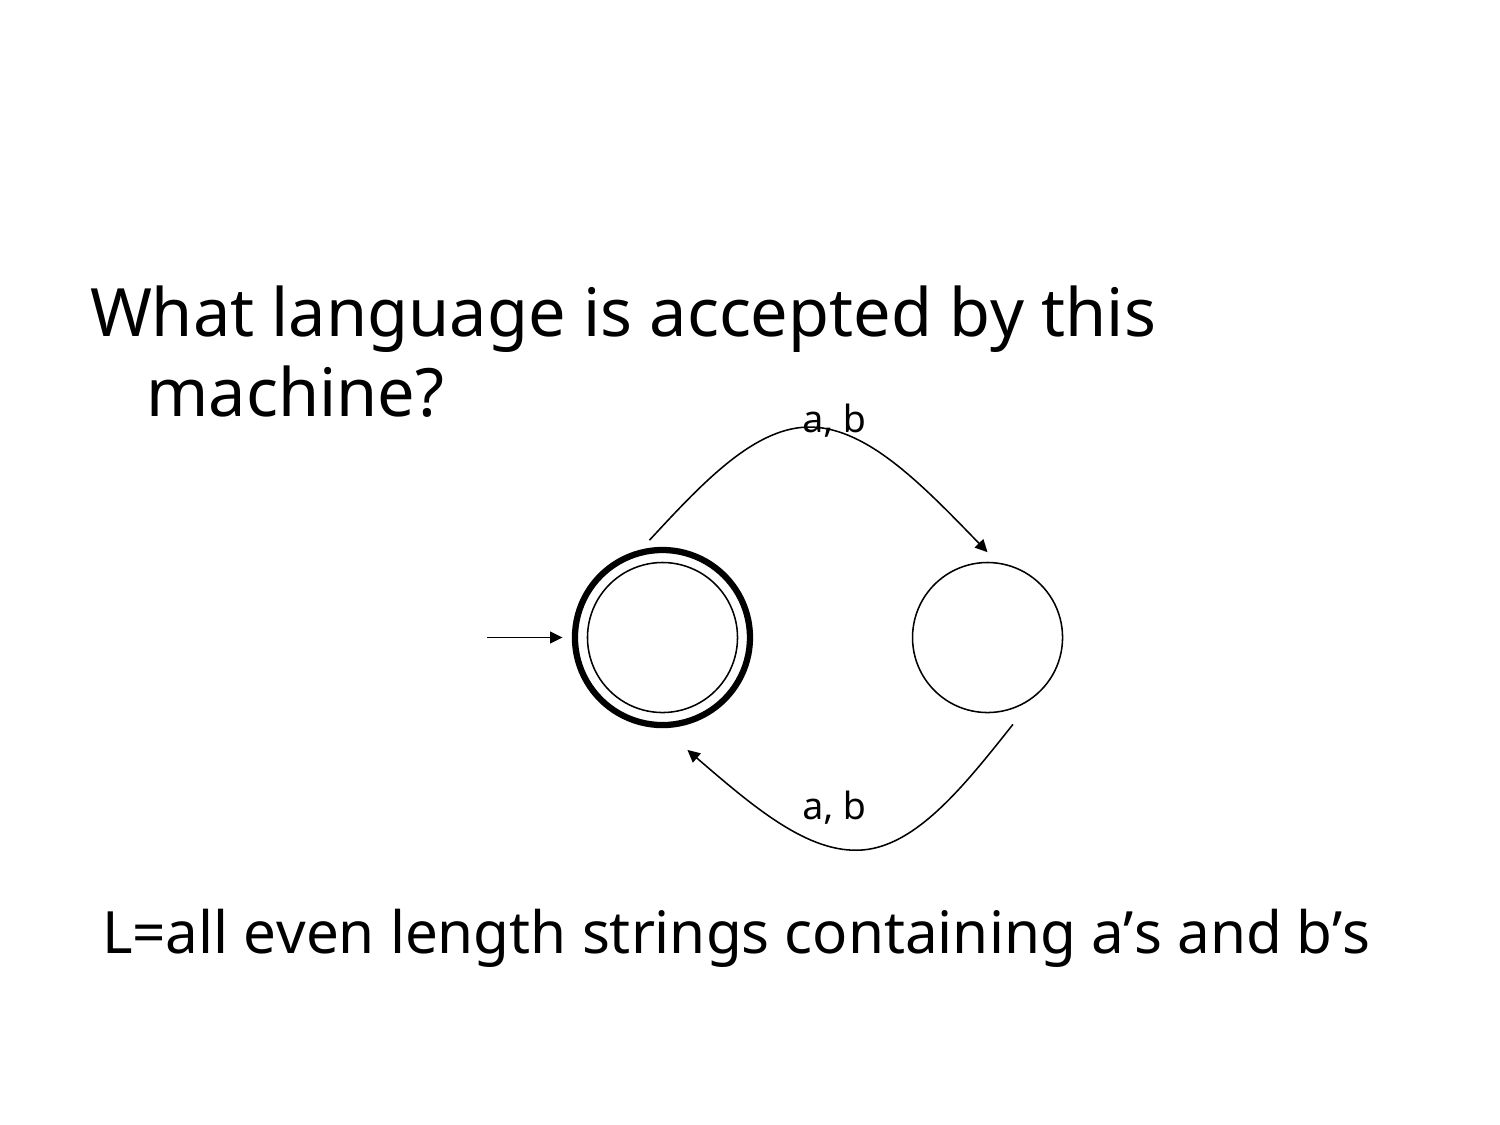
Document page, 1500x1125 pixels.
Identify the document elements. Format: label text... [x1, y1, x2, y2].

text_box L=all even length strings containing a’s and b’s [87, 887, 1438, 973]
list What language is accepted by this machine? [75, 262, 1426, 1005]
text_box a, b [787, 387, 1038, 448]
text_box a, b [787, 774, 988, 836]
